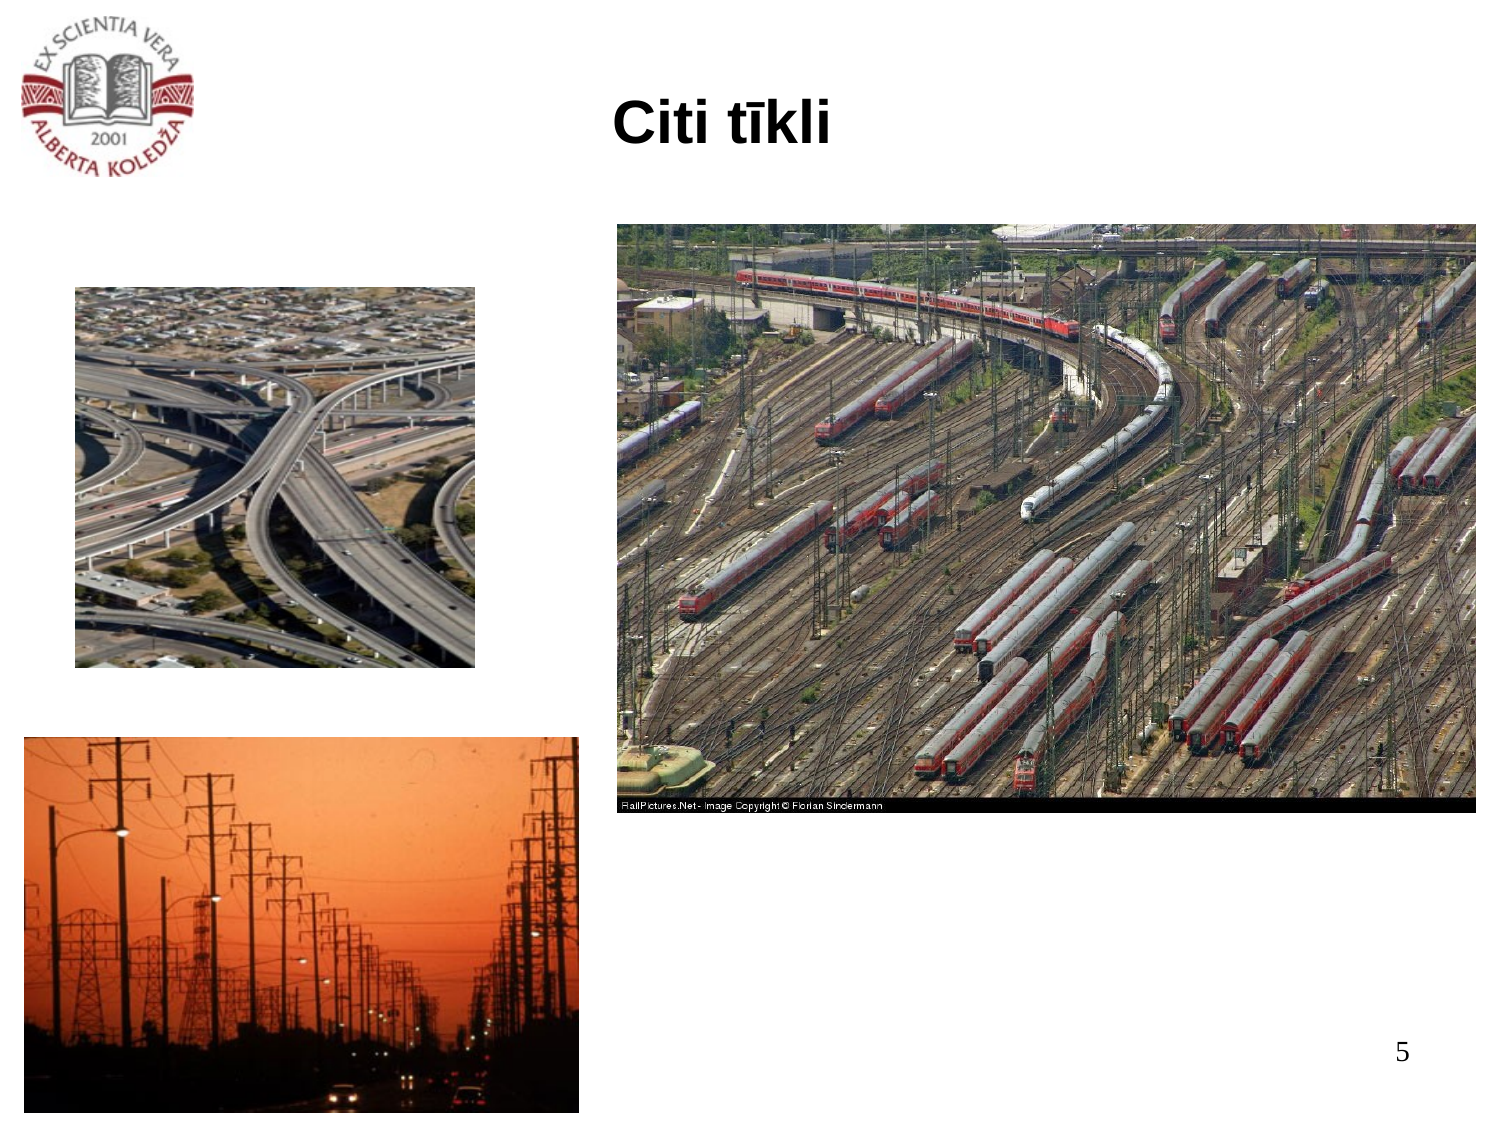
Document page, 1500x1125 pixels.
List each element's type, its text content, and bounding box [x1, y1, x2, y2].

picture [617, 224, 1476, 813]
picture [24, 737, 579, 1113]
picture [75, 287, 475, 668]
title Citi tīkli [50, 62, 1374, 175]
text_box <skaitlis> [1074, 1025, 1426, 1101]
picture [21, 16, 194, 177]
